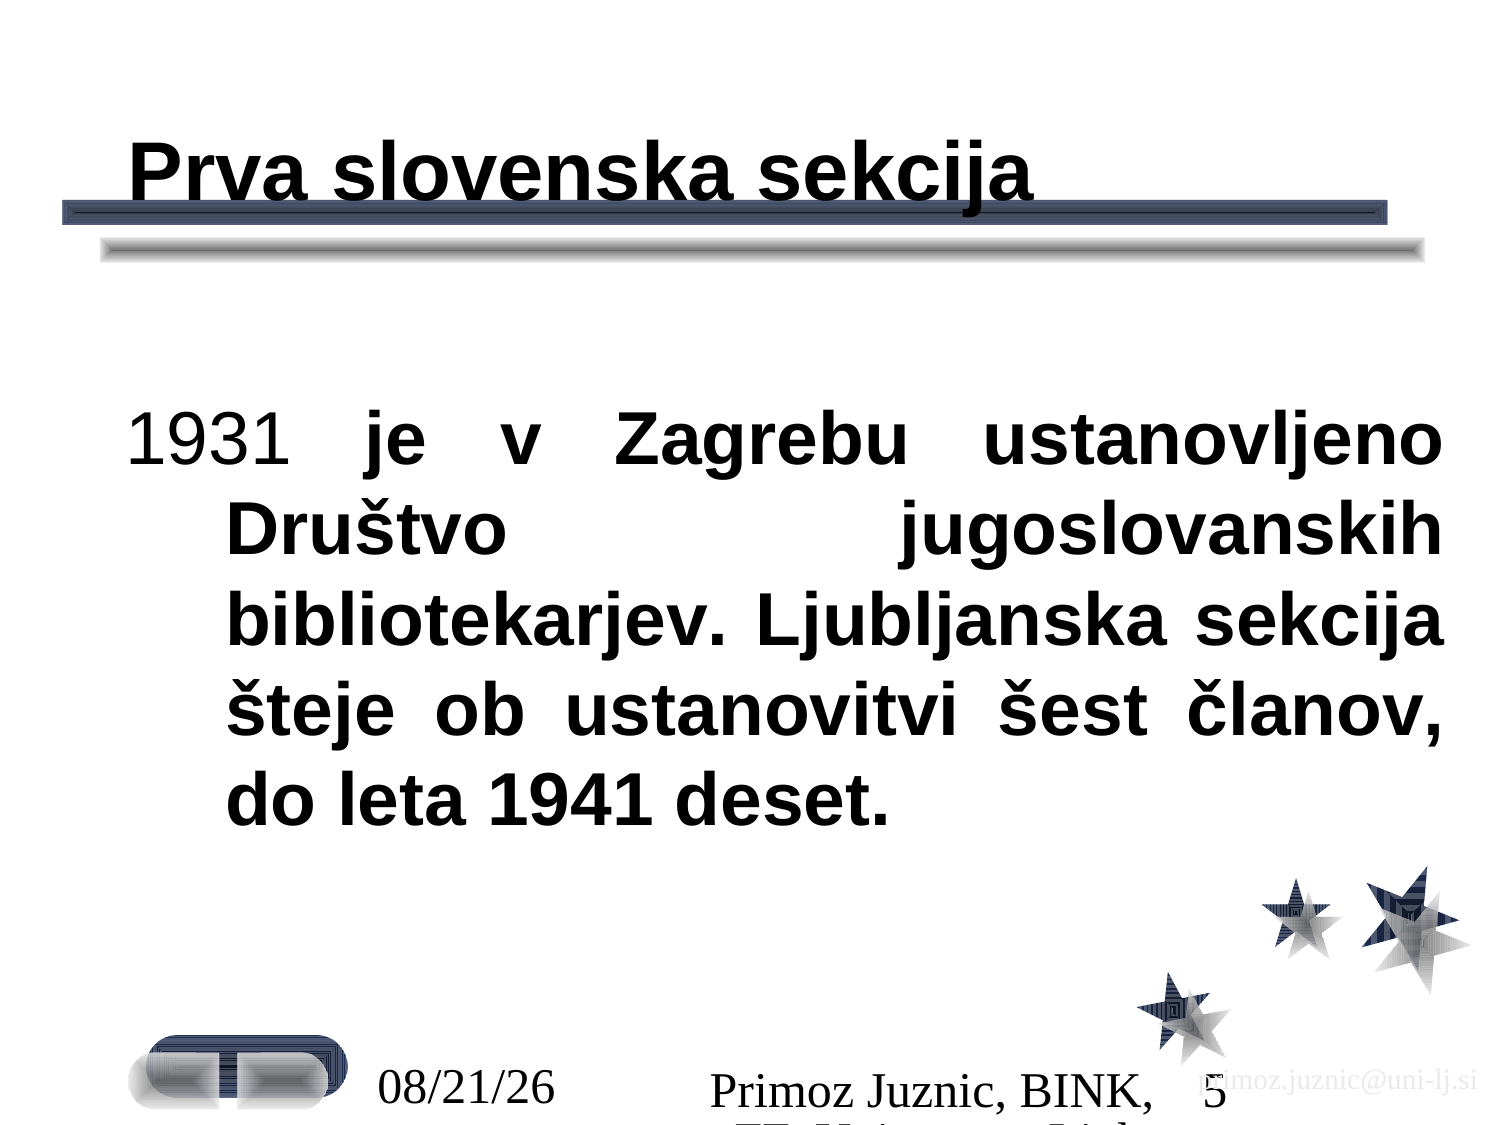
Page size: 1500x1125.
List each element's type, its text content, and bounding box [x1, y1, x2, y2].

text_box 1931 je v Zagrebu ustanovljeno Društvo jugoslovanskih bibliotekarjev. Ljubljanska sekcija šteje ob ustanovitvi šest članov, do leta 1941 deset. [110, 297, 1461, 1042]
title Prva slovenska sekcija [112, 37, 1388, 225]
